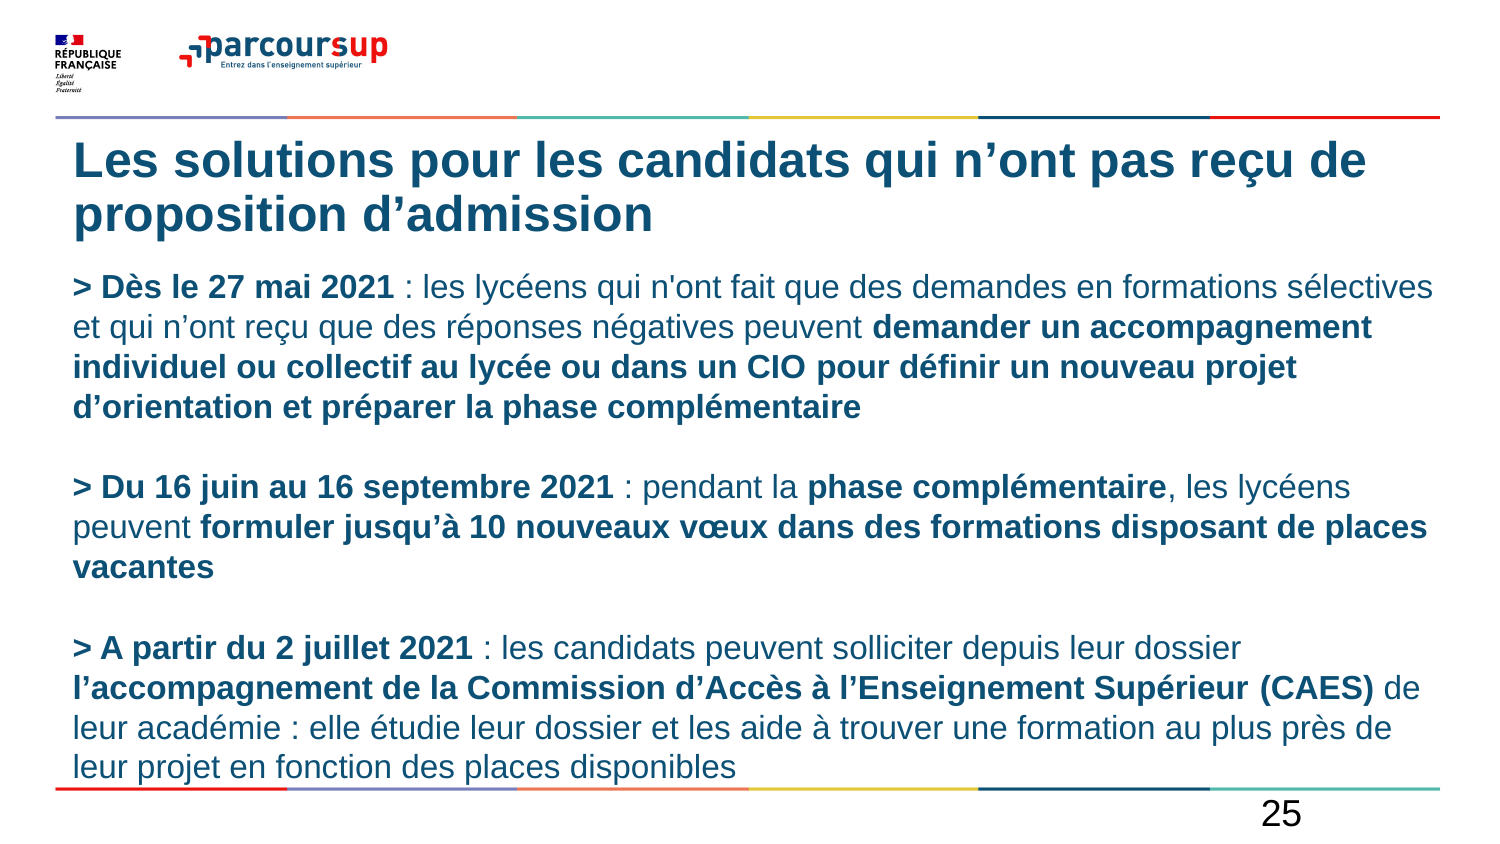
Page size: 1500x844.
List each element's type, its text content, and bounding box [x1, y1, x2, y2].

title Les solutions pour les candidats qui n’ont pas reçu de proposition d’admission [59, 126, 1441, 200]
list > Dès le 27 mai 2021 : les lycéens qui n'ont fait que des demandes en formations sélectives et qui n’ont reçu que des réponses négatives peuvent demander un accompagnement individuel ou collectif au lycée ou dans un CIO pour définir un nouveau projet d’orientation et préparer la phase complémentaire > Du 16 juin au 16 septembre 2021 : pendant la phase complémentaire, les lycéens peuvent formuler jusqu’à 10 nouveaux vœux dans des formations disposant de places vacantes > A partir du 2 juillet 2021 : les candidats peuvent solliciter depuis leur dossier l’accompagnement de la Commission d’Accès à l’Enseignement Supérieur (CAES) de leur académie : elle étudie leur dossier et les aide à trouver une formation au plus près de leur projet en fonction des places disponibles [57, 257, 1471, 822]
text_box [1246, 784, 1438, 844]
